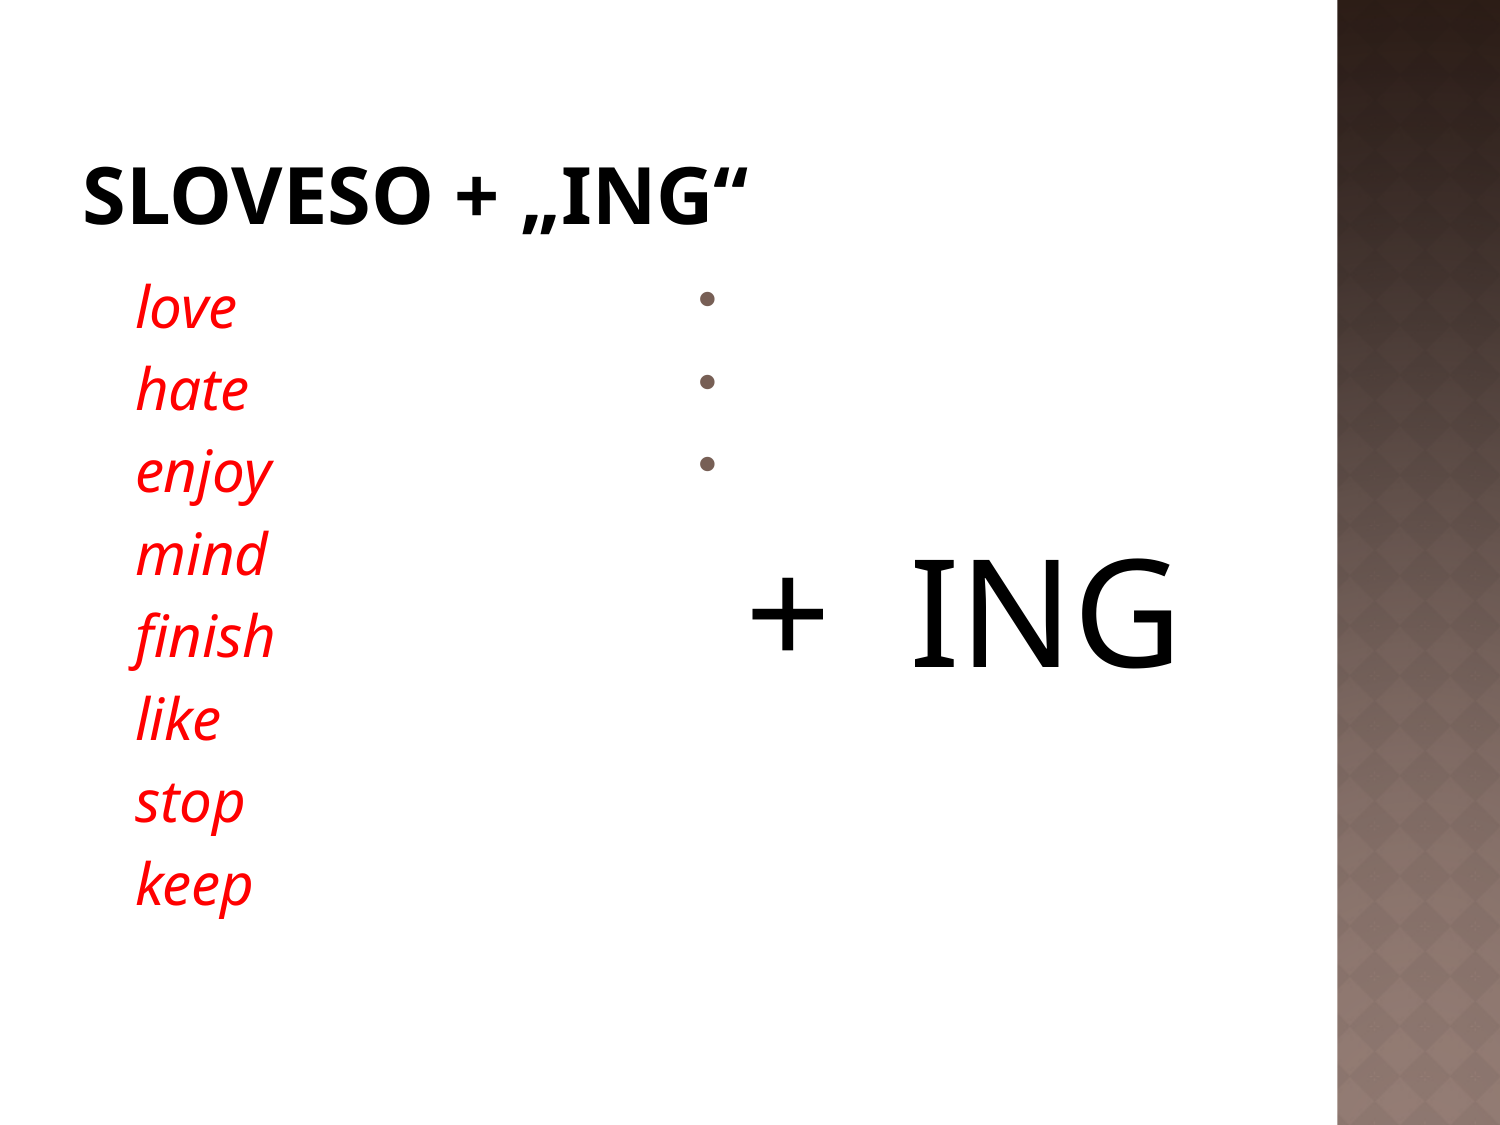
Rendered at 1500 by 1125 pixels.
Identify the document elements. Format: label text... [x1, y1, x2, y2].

title Sloveso + „ing“ [75, 52, 1264, 240]
list love hate enjoy mind finish like stop keep [75, 262, 653, 1005]
list + ING [685, 262, 1264, 1005]
